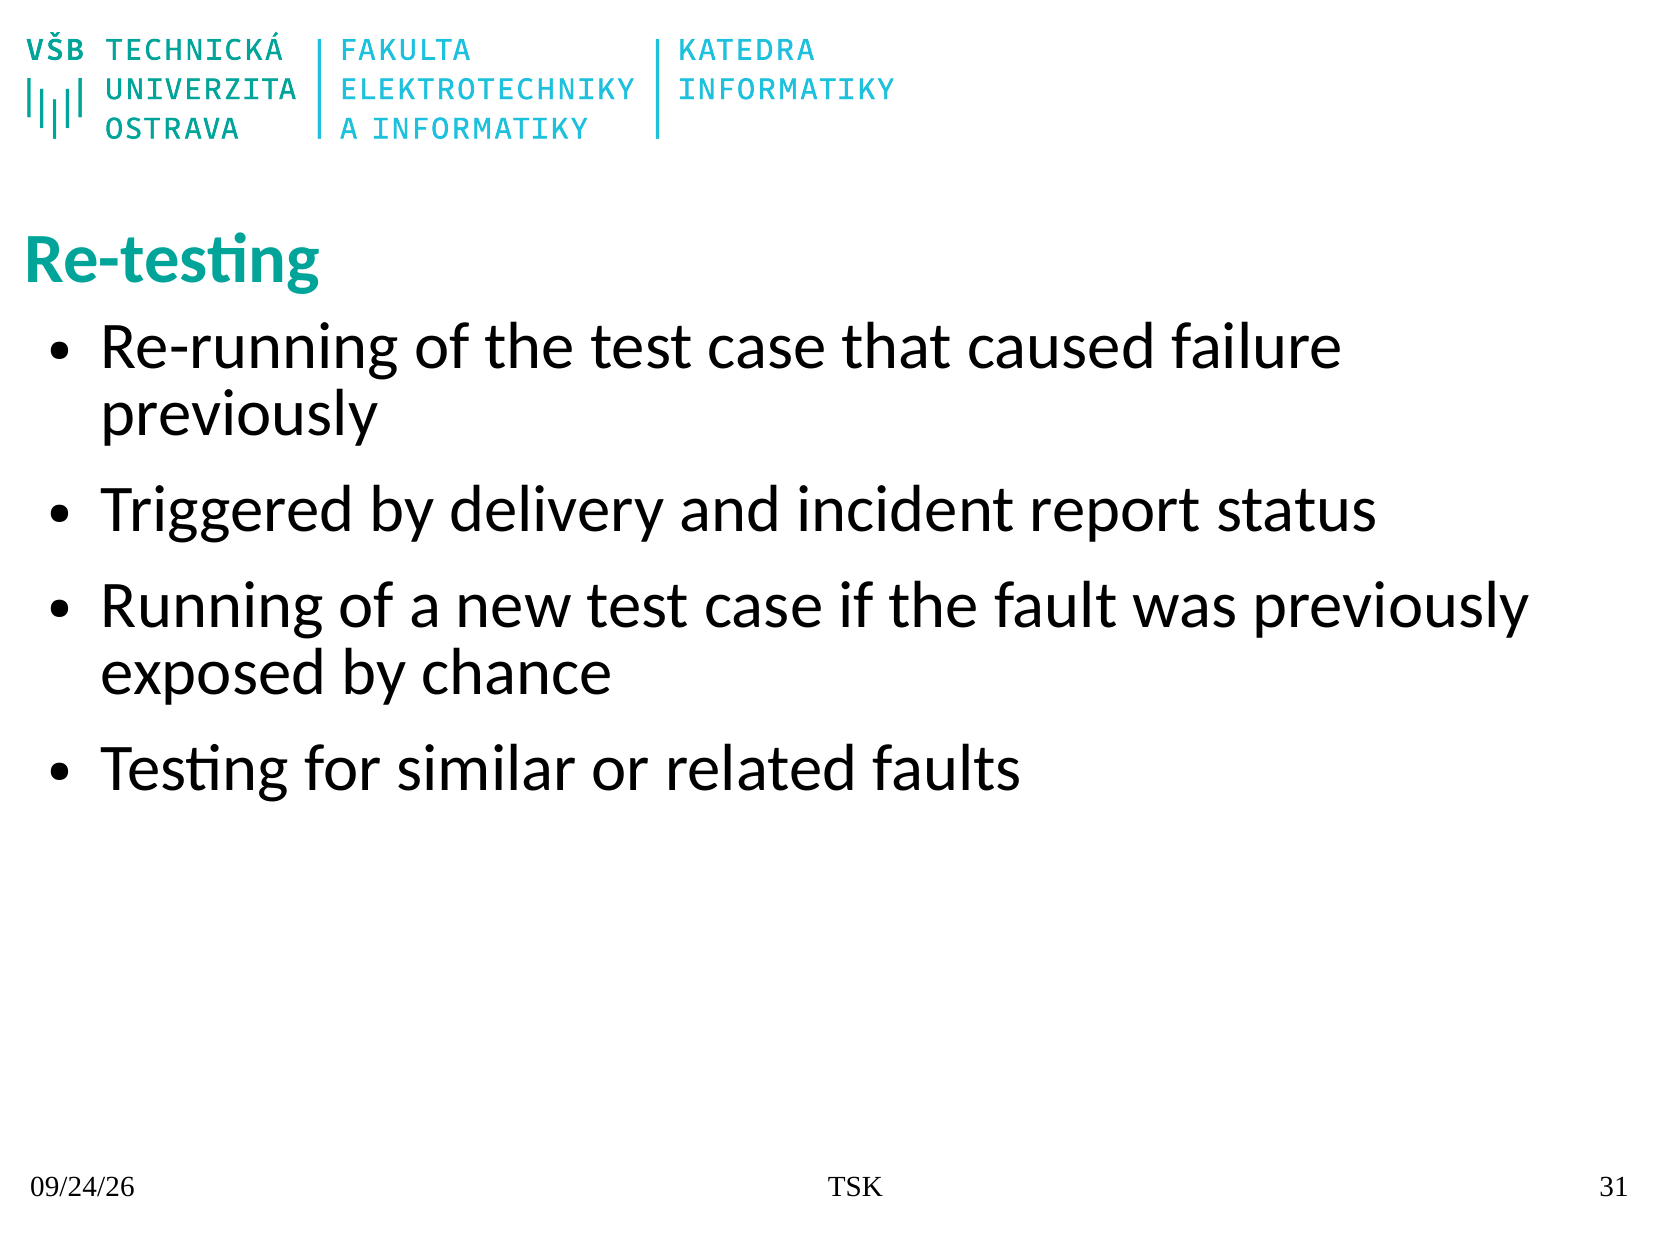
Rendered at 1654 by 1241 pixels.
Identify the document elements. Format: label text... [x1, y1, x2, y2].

picture [26, 31, 894, 139]
title Re-testing [24, 169, 1629, 300]
list Re-running of the test case that caused failure previously Triggered by delivery and incident report status Running of a new test case if the fault was previously exposed by chance Testing for similar or related faults [30, 318, 1629, 1146]
